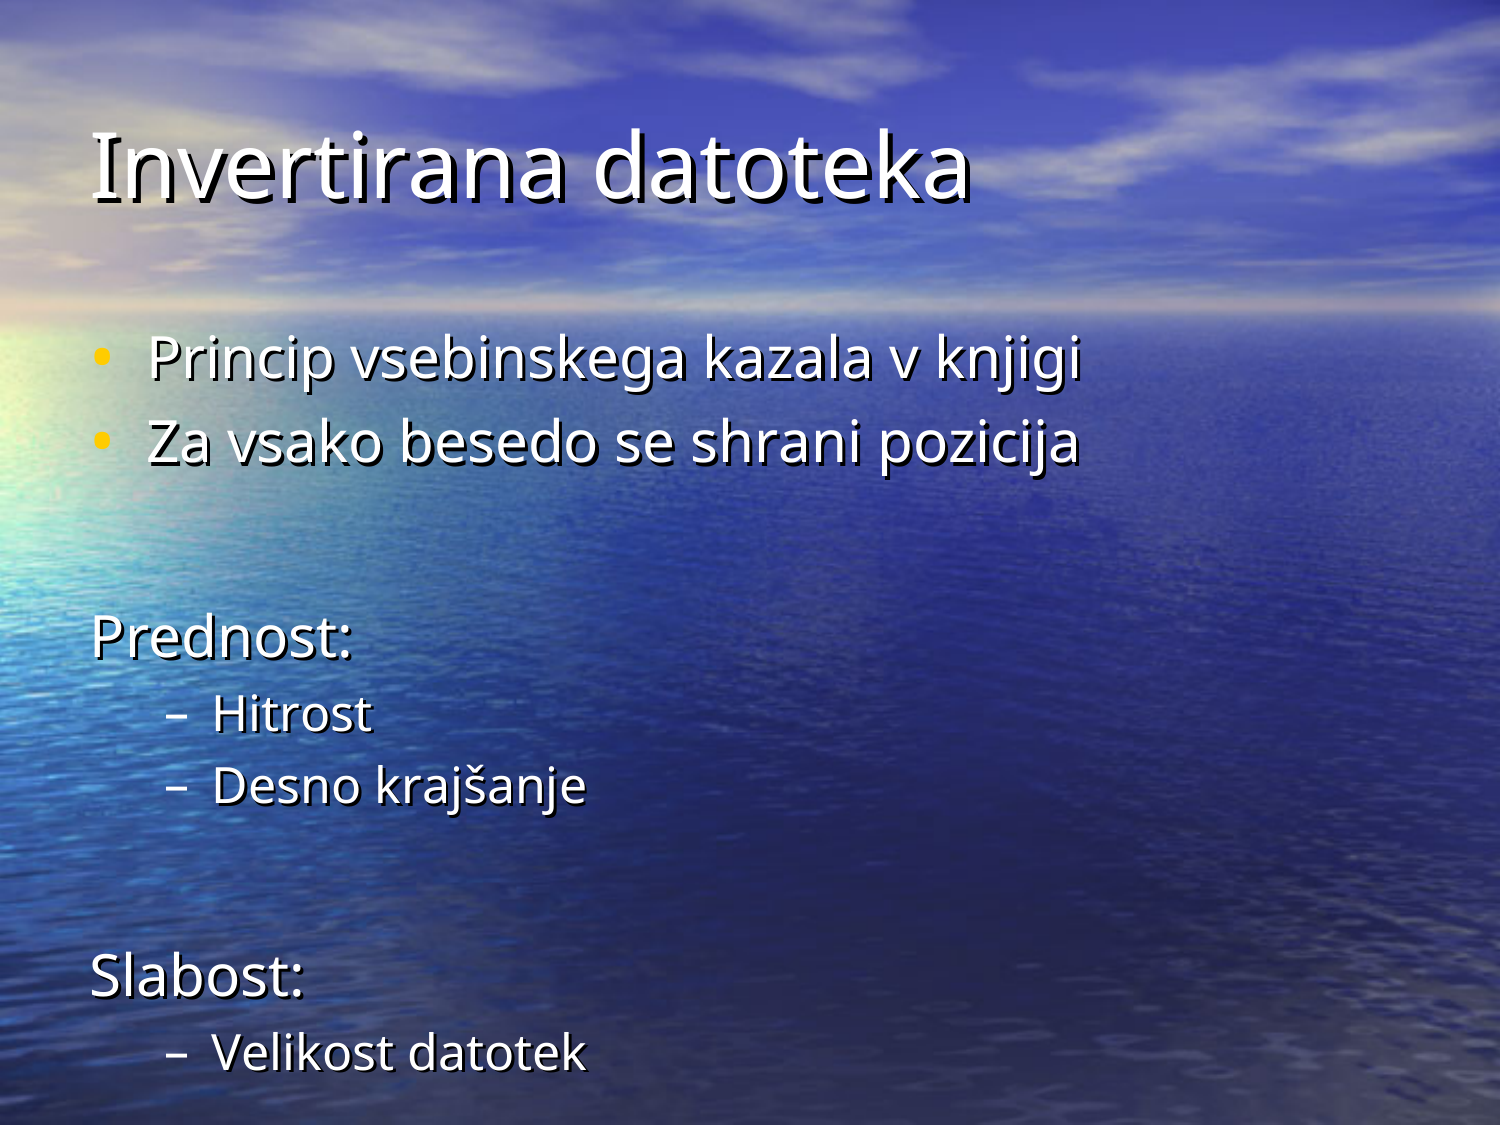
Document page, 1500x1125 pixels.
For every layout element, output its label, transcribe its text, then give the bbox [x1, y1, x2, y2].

list Princip vsebinskega kazala v knjigi Za vsako besedo se shrani pozicija Prednost: Hitrost Desno krajšanje Slabost: Velikost datotek [75, 312, 1426, 1072]
title Invertirana datoteka [75, 47, 1426, 276]
picture [0, 0, 1500, 1125]
